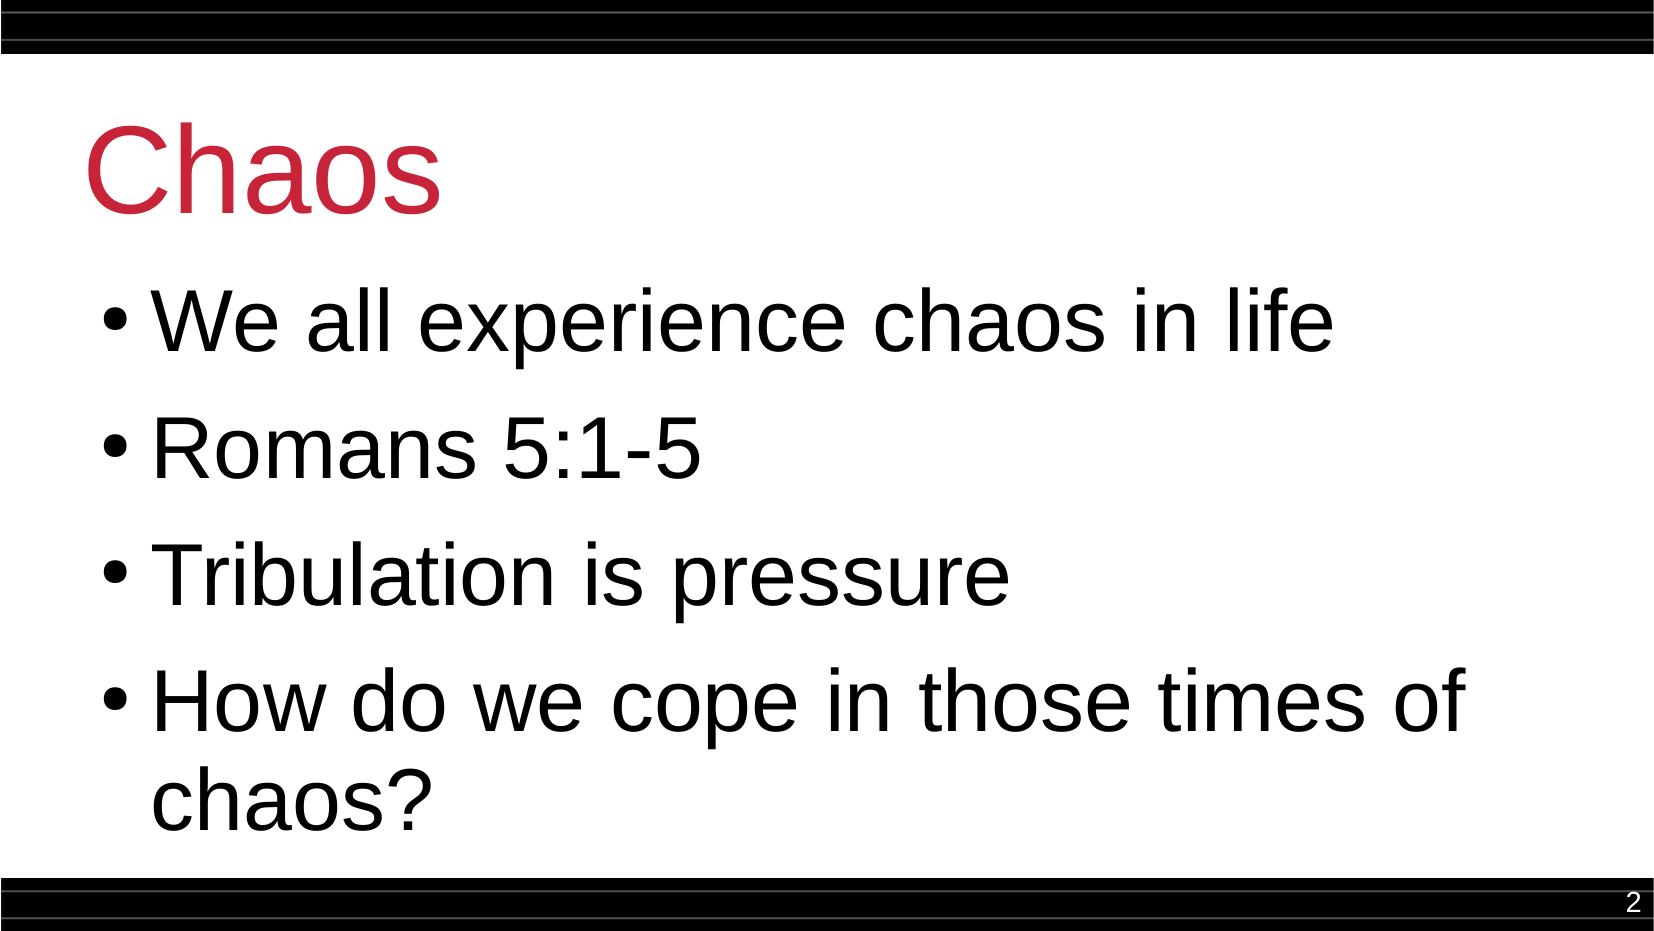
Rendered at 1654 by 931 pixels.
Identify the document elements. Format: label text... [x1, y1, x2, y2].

picture [1, 0, 1654, 54]
title Chaos [82, 92, 1571, 249]
list We all experience chaos in life Romans 5:1-5 Tribulation is pressure How do we cope in those times of chaos? [82, 271, 1571, 851]
picture [1, 878, 1654, 931]
